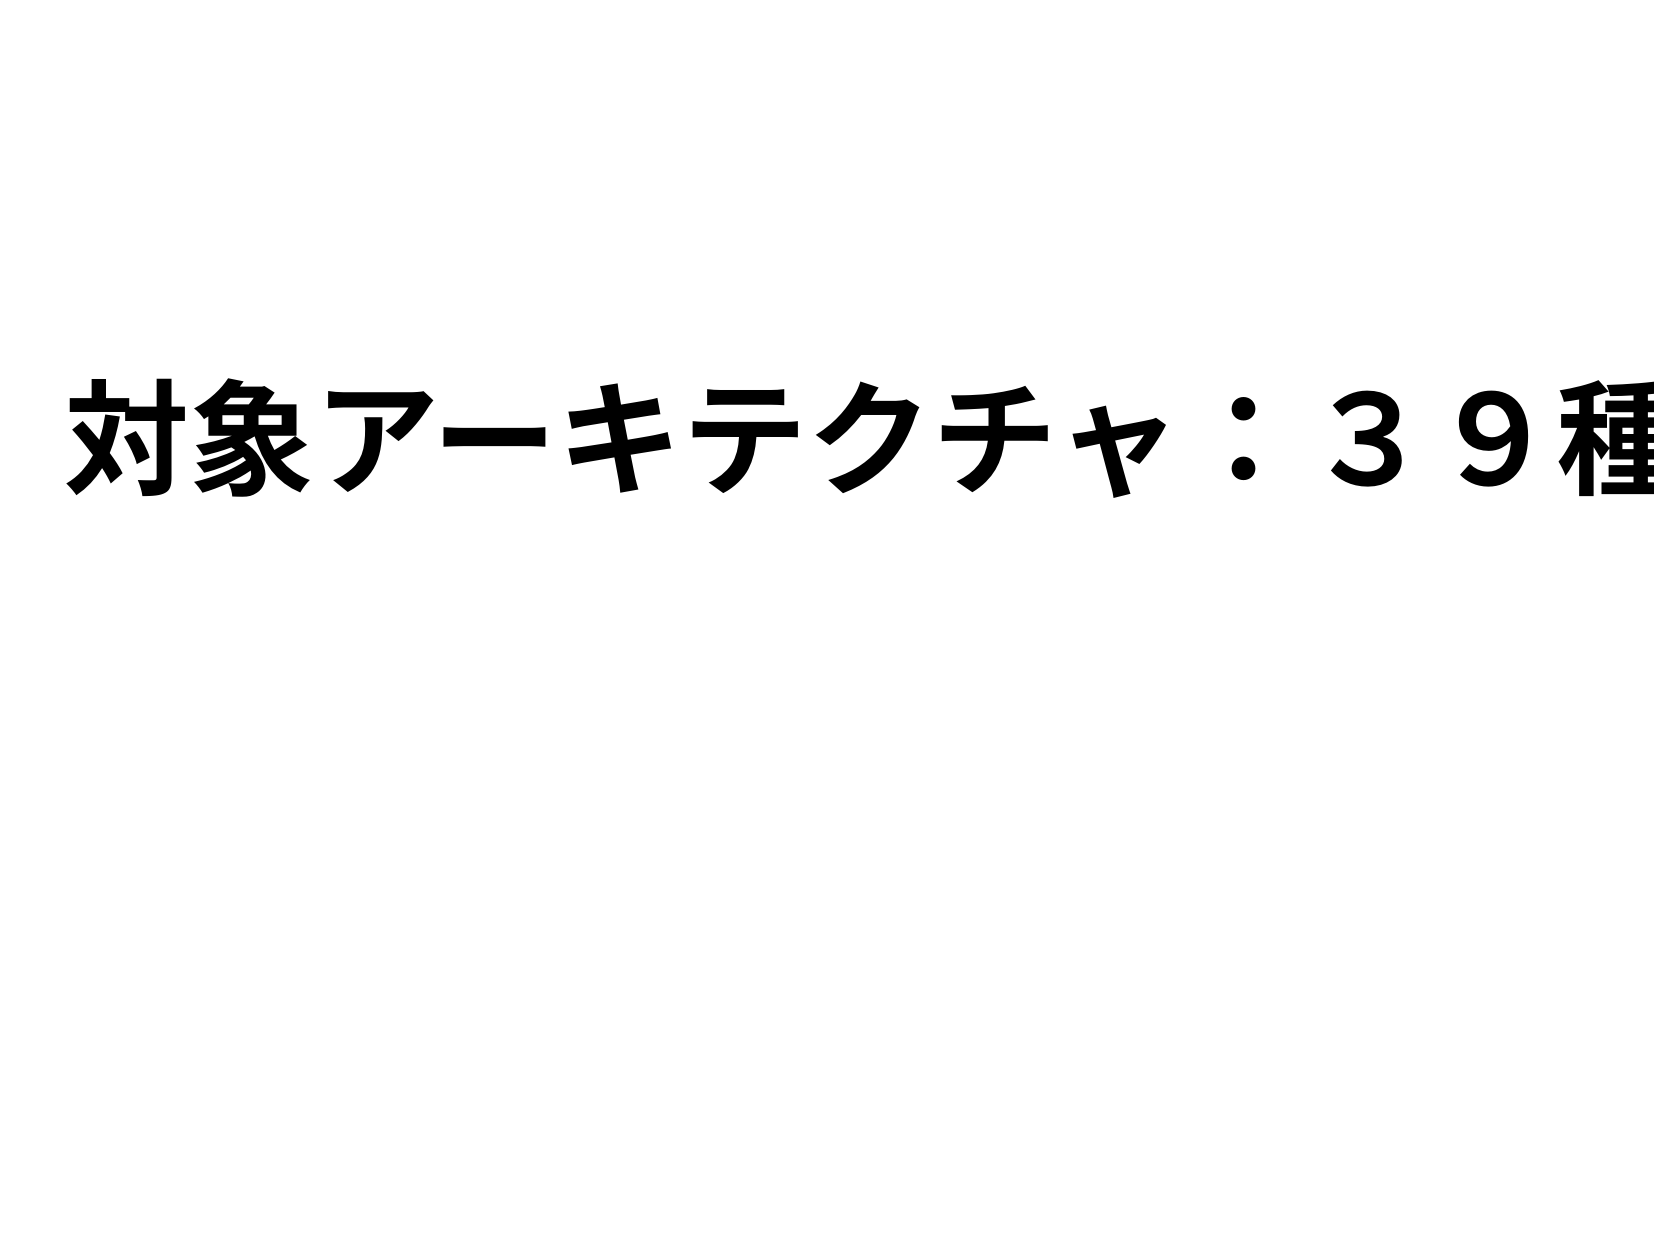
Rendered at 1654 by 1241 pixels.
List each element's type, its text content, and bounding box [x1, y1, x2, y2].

text_box 対象アーキテクチャ：３９種類 [50, 332, 1632, 482]
